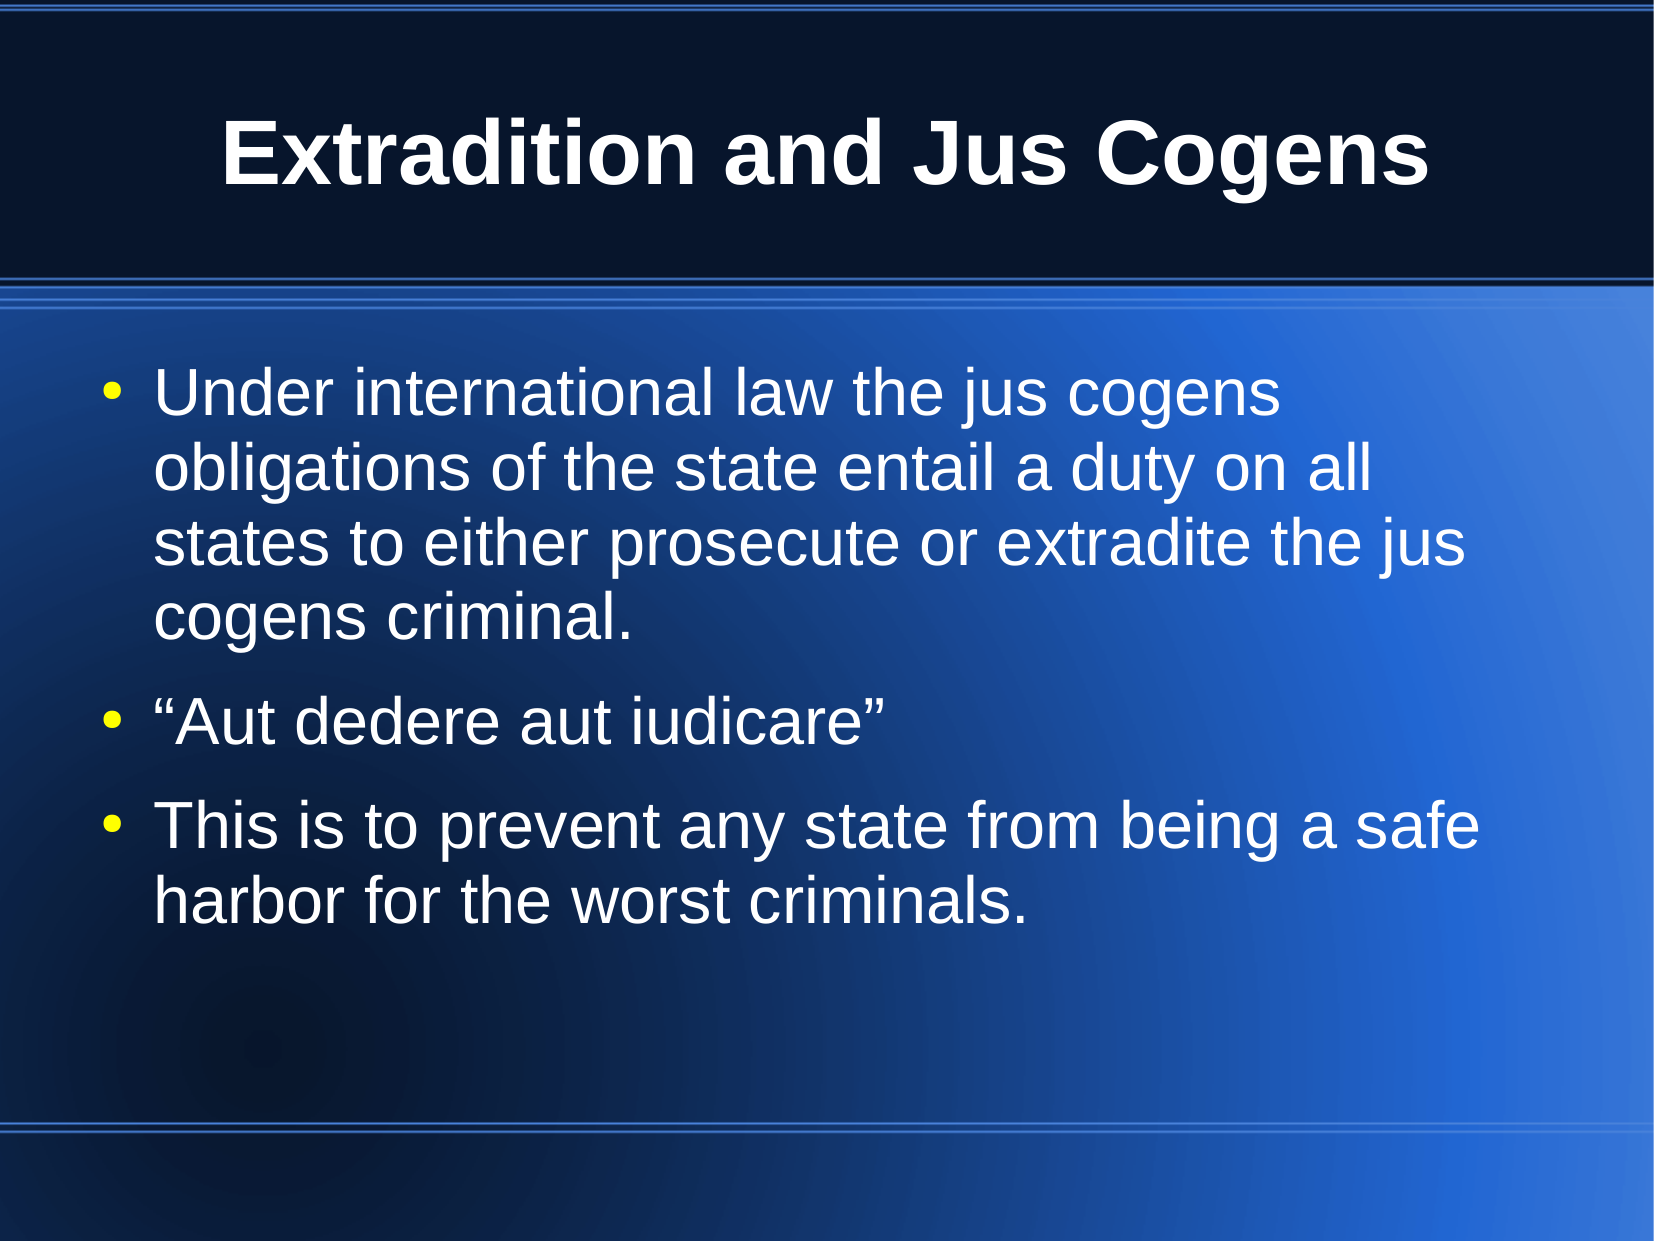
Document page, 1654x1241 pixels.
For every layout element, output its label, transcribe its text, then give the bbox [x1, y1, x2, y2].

list Under international law the jus cogens obligations of the state entail a duty on all states to either prosecute or extradite the jus cogens criminal. “Aut dedere aut iudicare” This is to prevent any state from being a safe harbor for the worst criminals. [82, 355, 1571, 1058]
picture [0, 0, 1654, 1241]
title Extradition and Jus Cogens [82, 49, 1571, 257]
